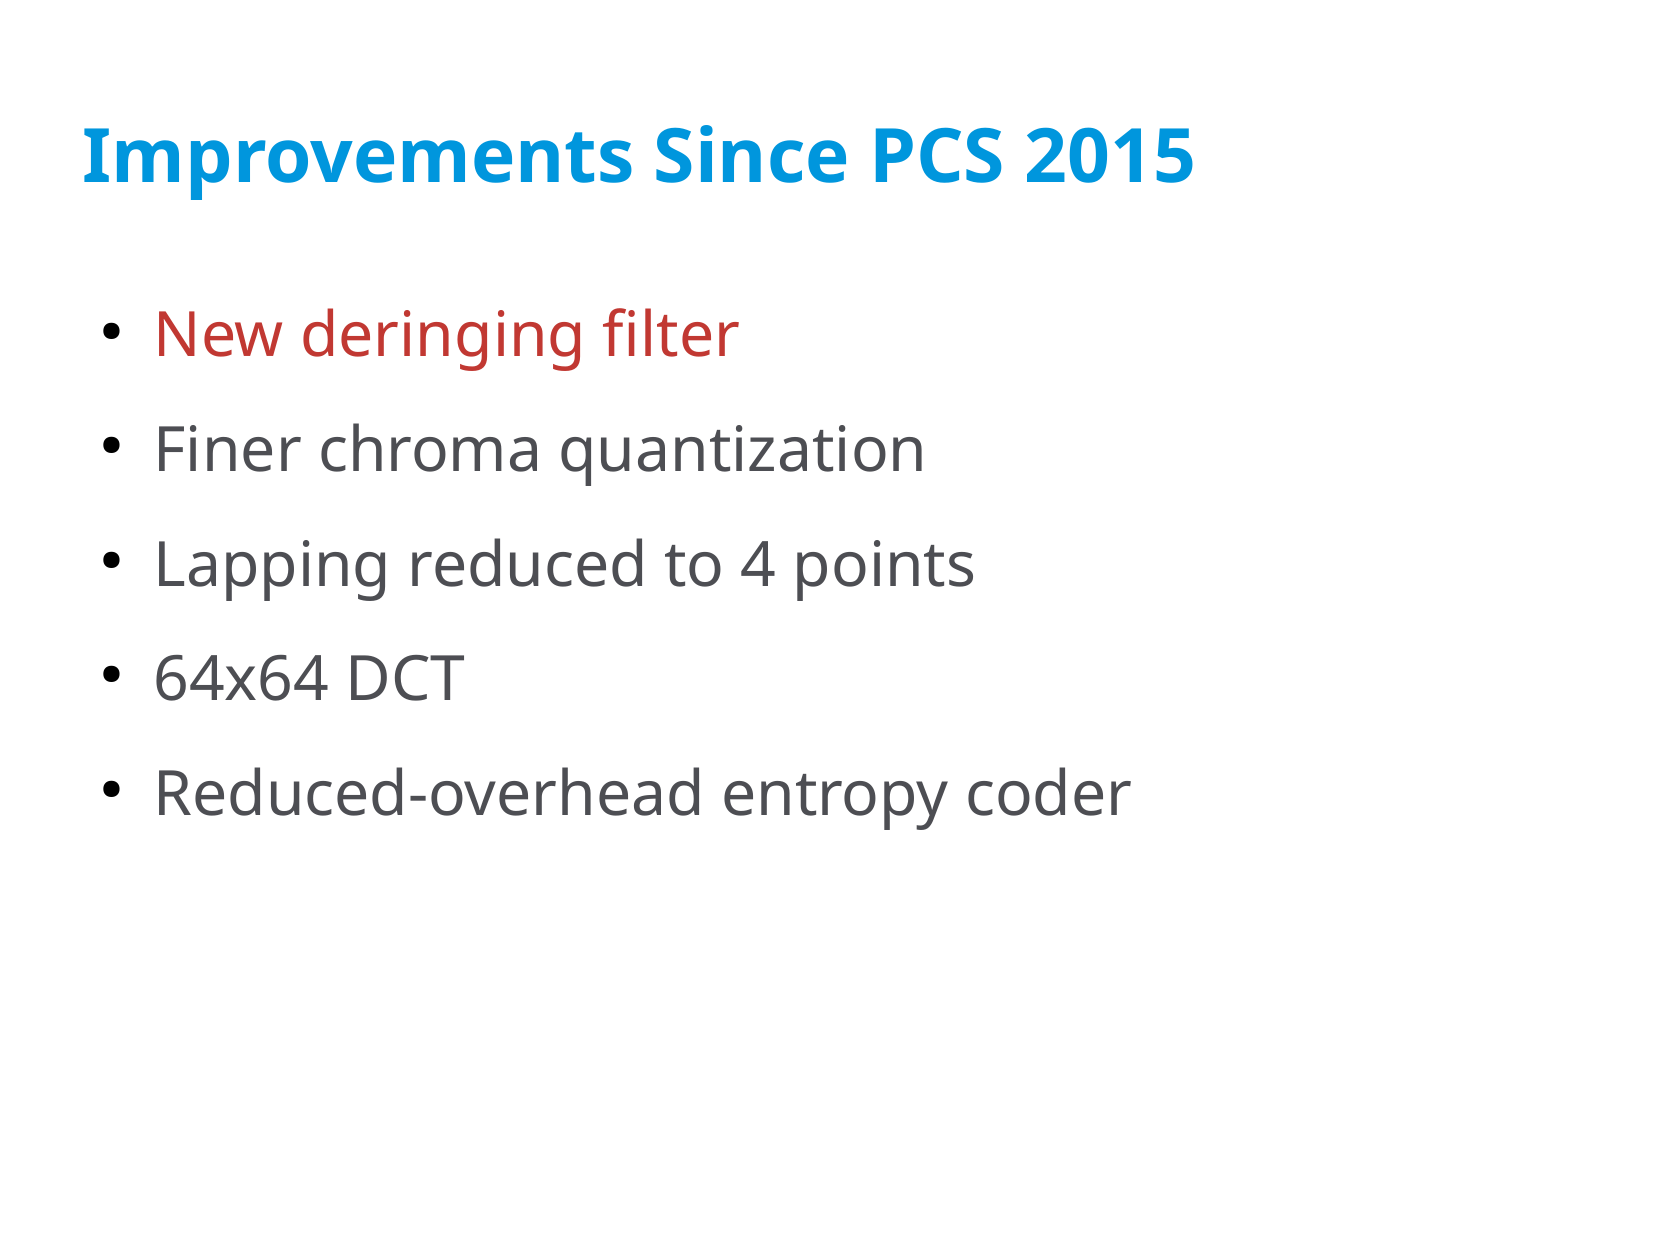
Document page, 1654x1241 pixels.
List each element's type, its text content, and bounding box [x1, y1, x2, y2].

title Improvements Since PCS 2015 [82, 49, 1571, 257]
list New deringing filter Finer chroma quantization Lapping reduced to 4 points 64x64 DCT Reduced-overhead entropy coder [82, 290, 1571, 1123]
